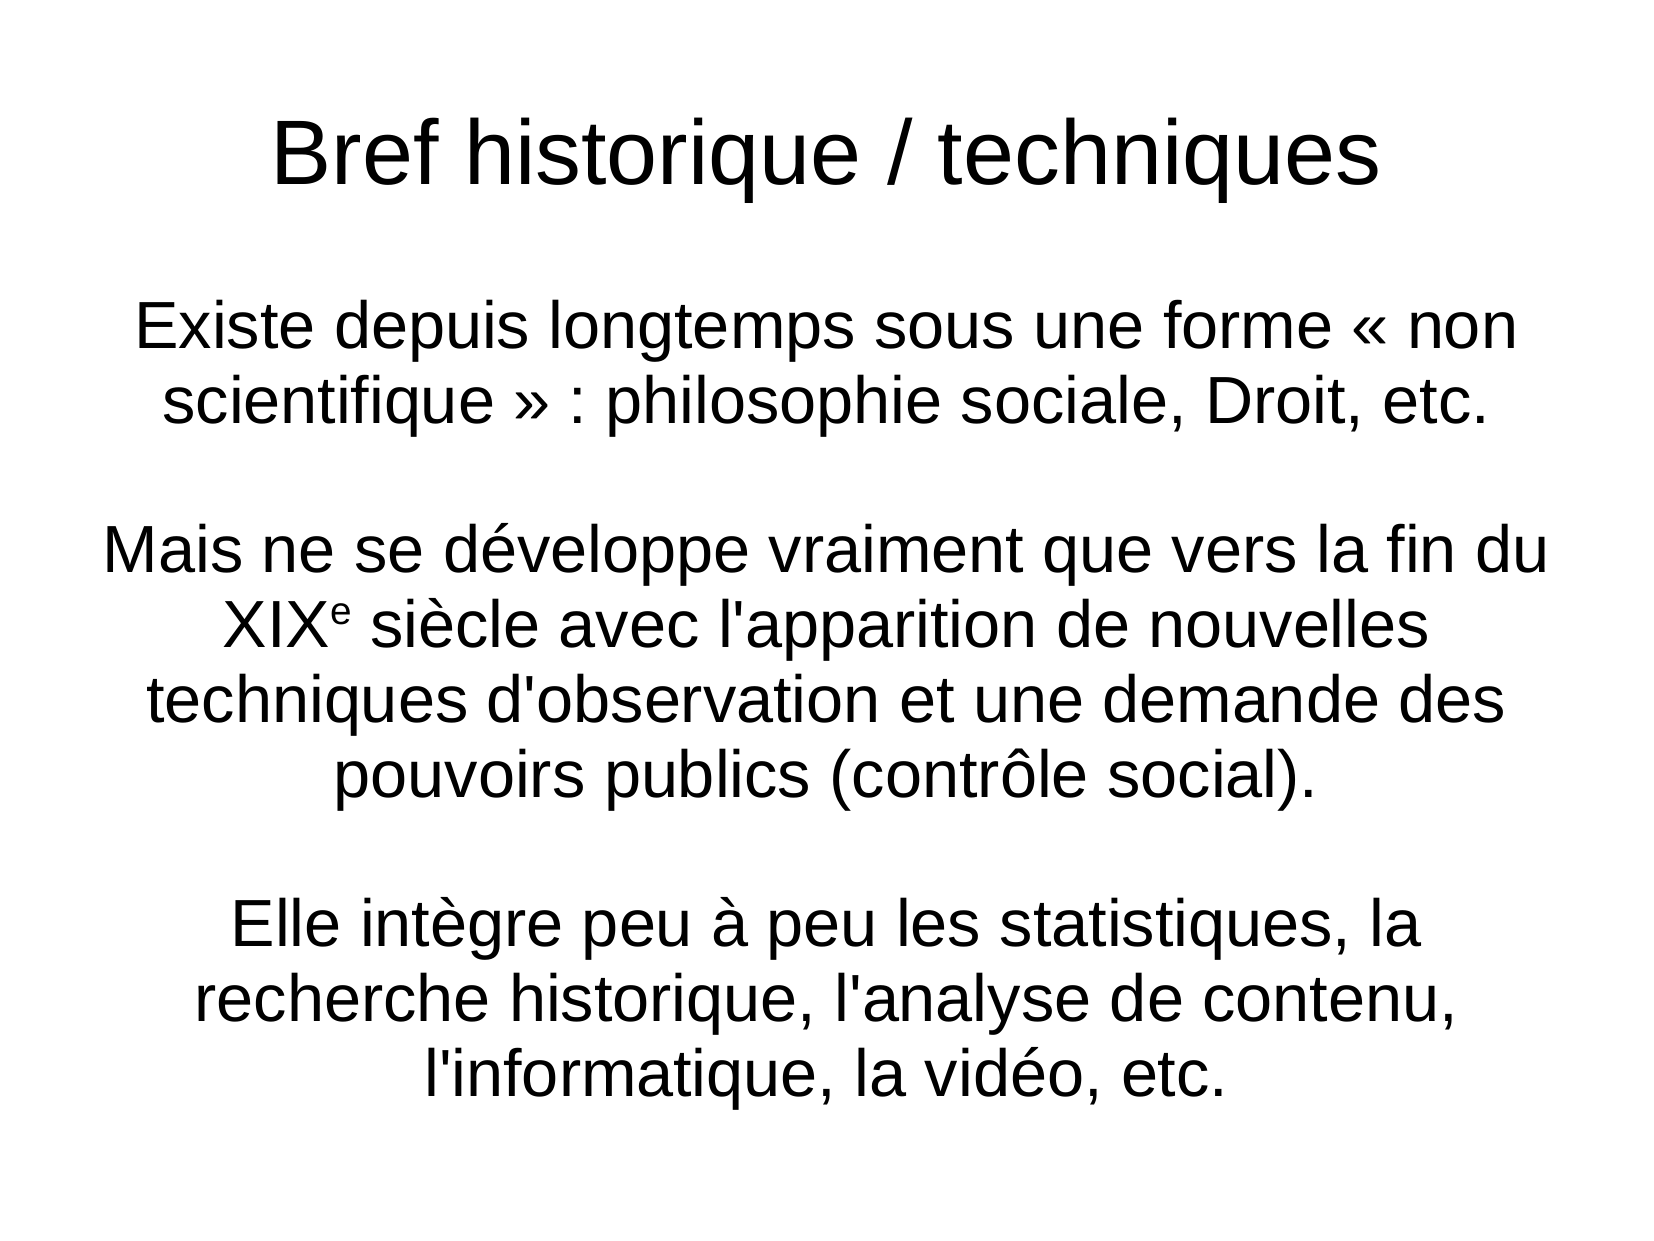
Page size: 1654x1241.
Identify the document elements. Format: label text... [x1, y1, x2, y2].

subtitle Existe depuis longtemps sous une forme « non scientifique » : philosophie sociale, Droit, etc. Mais ne se développe vraiment que vers la fin du XIXe siècle avec l'apparition de nouvelles techniques d'observation et une demande des pouvoirs publics (contrôle social). Elle intègre peu à peu les statistiques, la recherche historique, l'analyse de contenu, l'informatique, la vidéo, etc. [82, 286, 1571, 1112]
title Bref historique / techniques [82, 56, 1571, 250]
